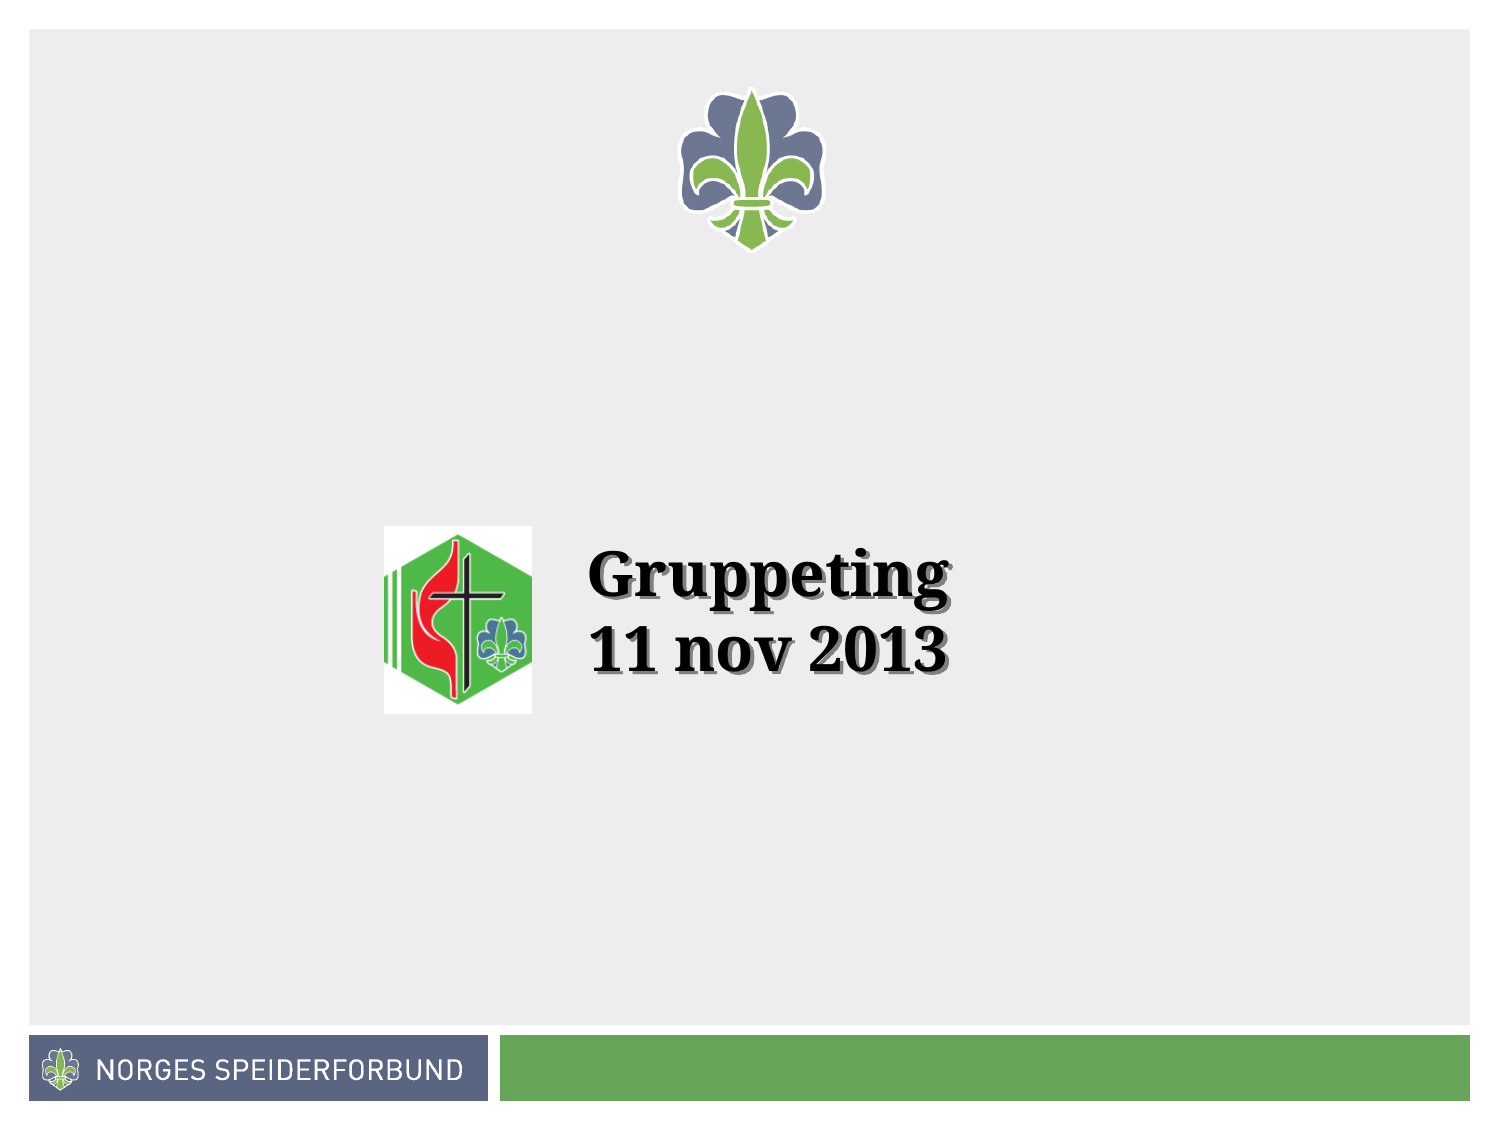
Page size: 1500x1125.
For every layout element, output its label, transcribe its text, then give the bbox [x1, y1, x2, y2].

title Gruppeting 11 nov 2013 [484, 467, 1053, 751]
picture [384, 526, 532, 714]
